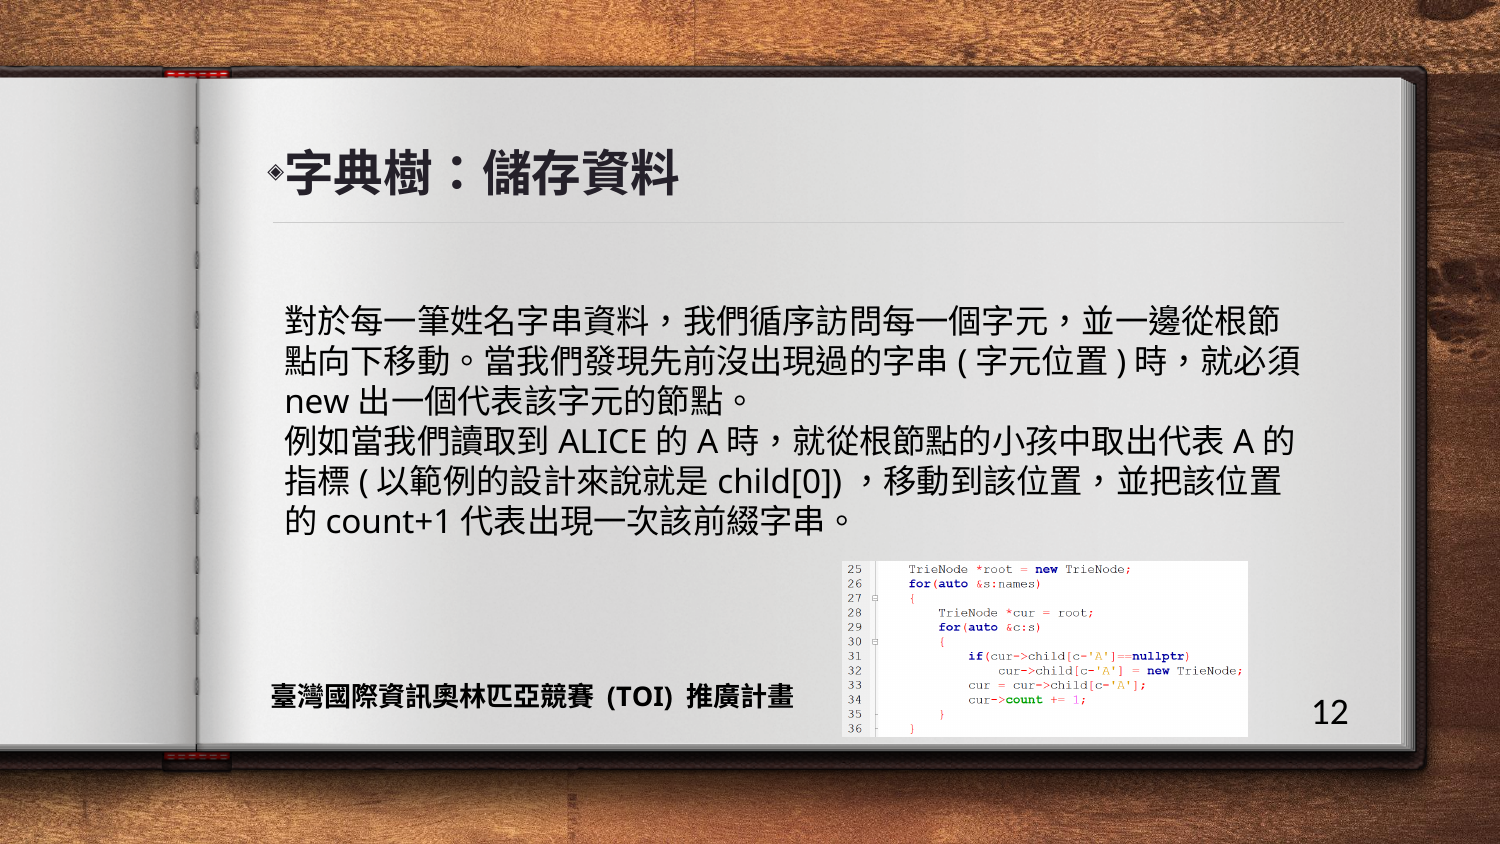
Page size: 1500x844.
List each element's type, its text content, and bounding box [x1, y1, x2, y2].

picture [842, 561, 1248, 737]
list 字典樹：儲存資料 [252, 126, 1194, 216]
text_box [1295, 672, 1386, 737]
text_box 對於每一筆姓名字串資料，我們循序訪問每一個字元，並一邊從根節點向下移動。當我們發現先前沒出現過的字串(字元位置)時，就必須new出一個代表該字元的節點。 例如當我們讀取到ALICE的A時，就從根節點的小孩中取出代表A的指標(以範例的設計來說就是child[0])，移動到該位置，並把該位置的count+1代表出現一次該前綴字串。 [269, 293, 1321, 551]
